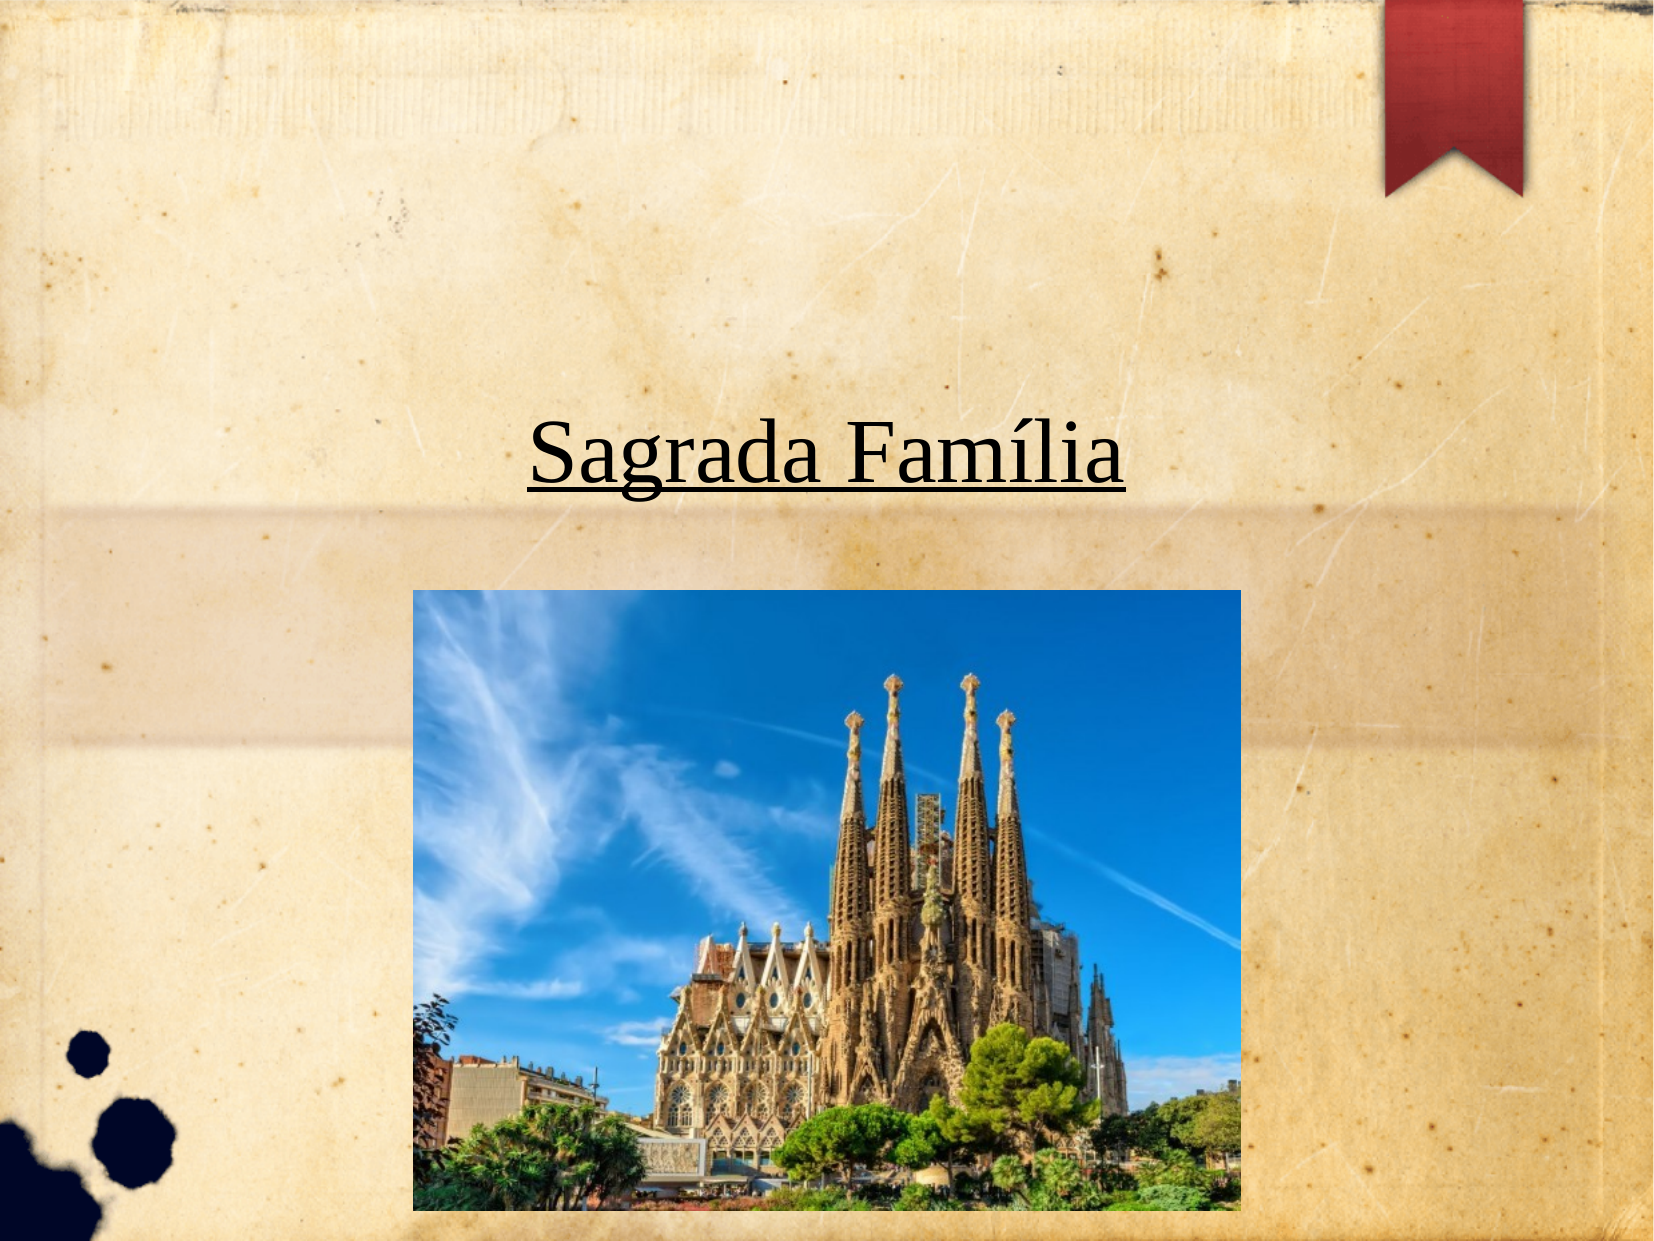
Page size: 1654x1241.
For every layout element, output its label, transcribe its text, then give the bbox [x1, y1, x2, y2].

title Sagrada Família [59, 312, 1595, 591]
picture [0, 0, 1654, 1241]
